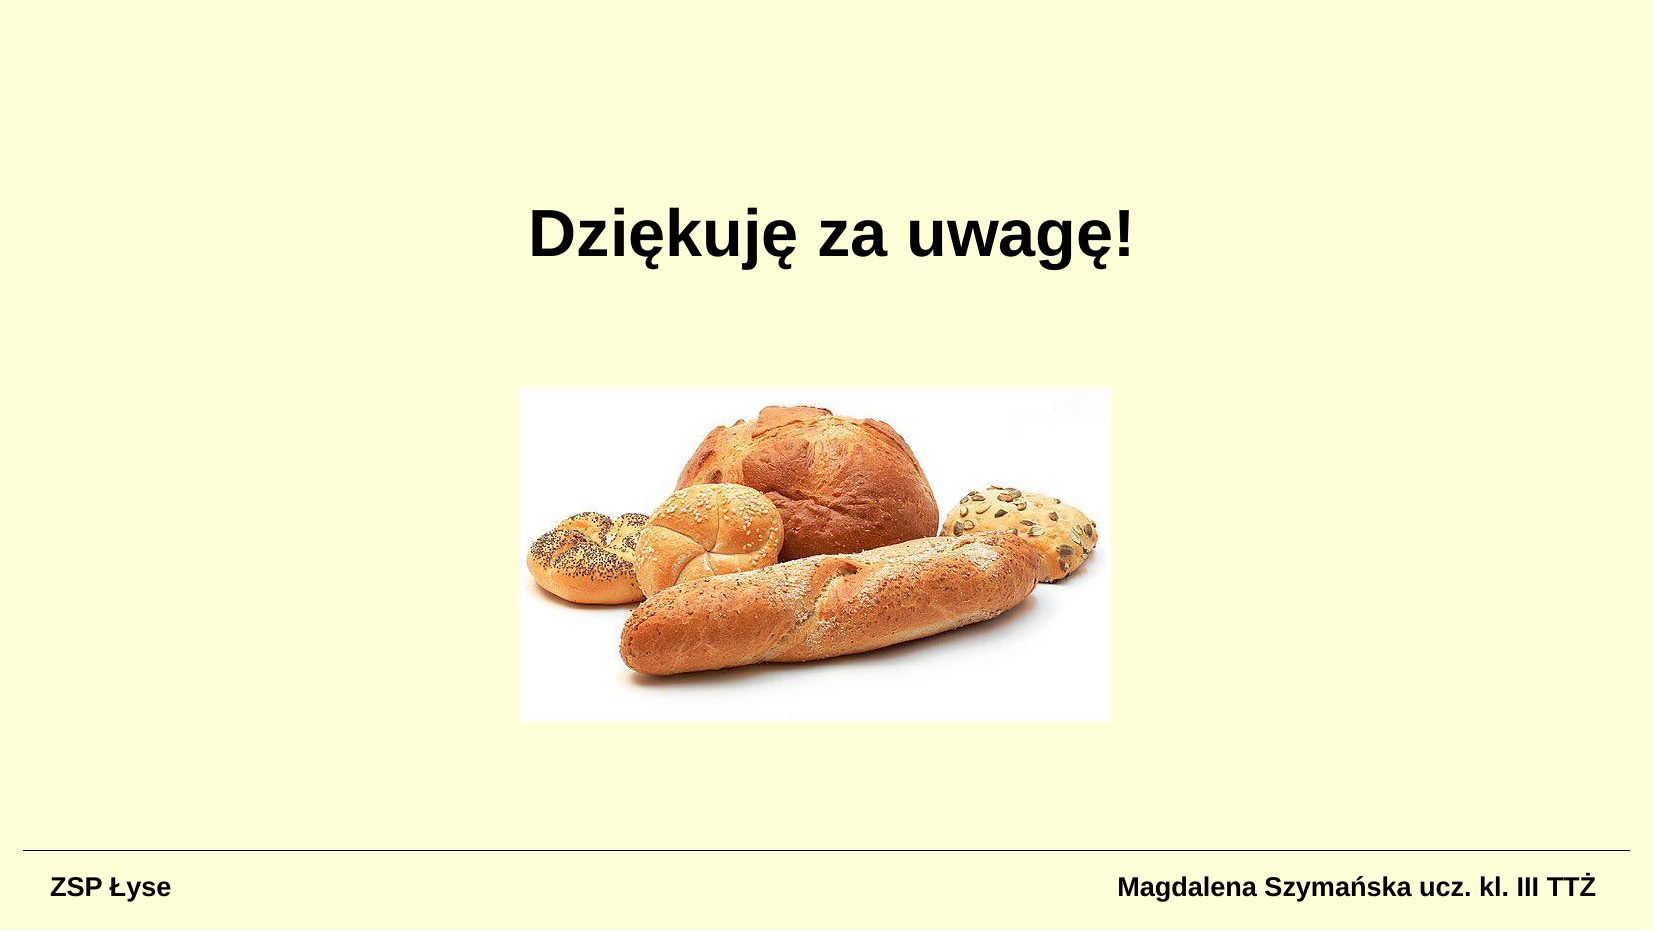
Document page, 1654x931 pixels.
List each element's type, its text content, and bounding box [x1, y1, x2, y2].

text_box Dziękuję za uwagę! [496, 188, 1170, 279]
text_box ZSP Łyse Magdalena Szymańska ucz. kl. III TTŻ [35, 864, 1613, 922]
picture [519, 387, 1111, 721]
